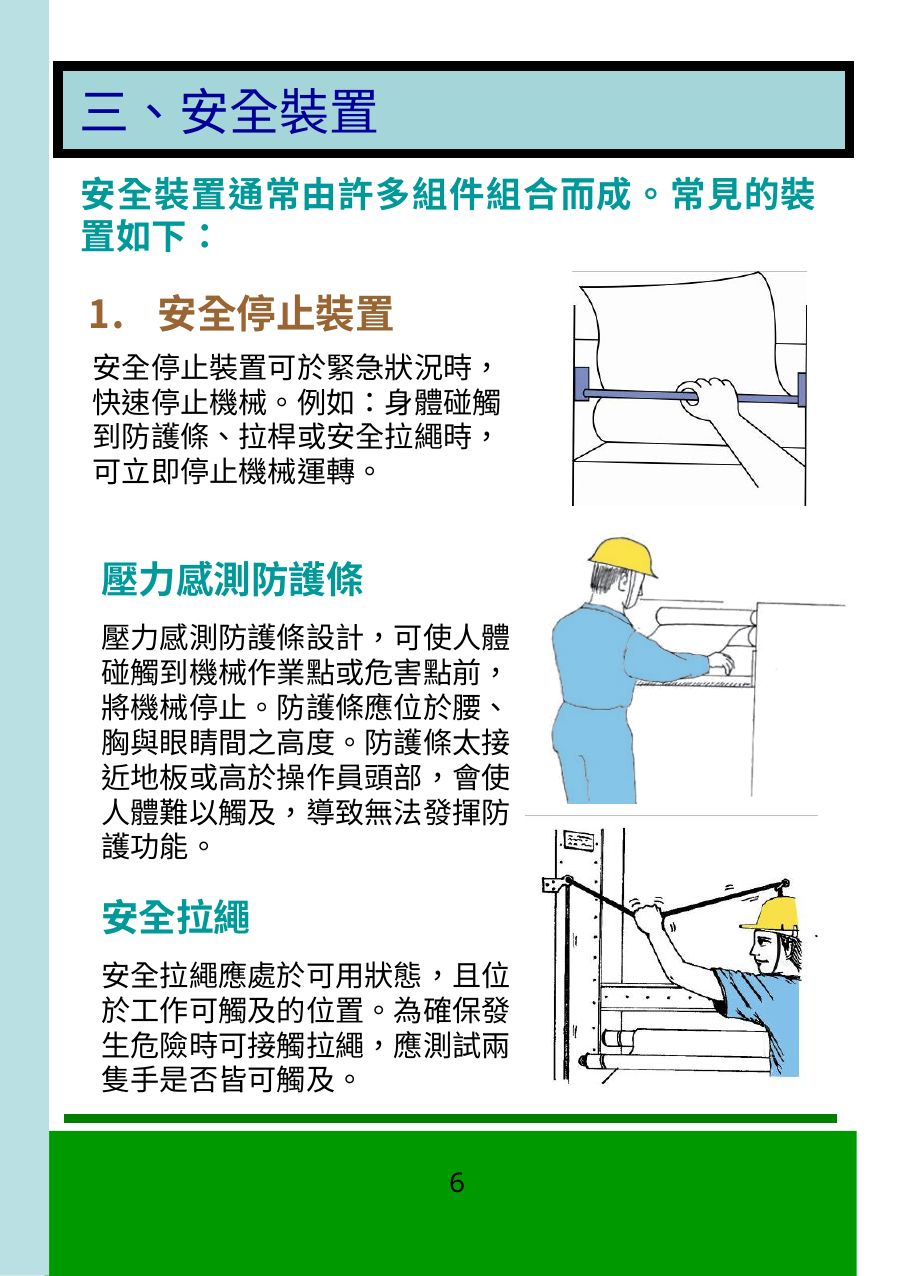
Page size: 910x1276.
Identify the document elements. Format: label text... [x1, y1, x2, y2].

text_box 壓力感測防護條 壓力感測防護條設計，可使人體碰觸到機械作業點或危害點前，將機械停止。防護條應位於腰、胸與眼睛間之高度。防護條太接近地板或高於操作員頭部，會使人體難以觸及，導致無法發揮防護功能。 [85, 548, 538, 872]
text_box [0, 0, 50, 1276]
text_box 安全裝置通常由許多組件組合而成。常見的裝置如下： [65, 163, 833, 265]
picture [572, 271, 807, 506]
text_box 6 [422, 1157, 493, 1207]
text_box 1. 安全停止裝置 [73, 280, 513, 344]
picture [549, 532, 851, 804]
text_box 安全拉繩 安全拉繩應處於可用狀態，且位於工作可觸及的位置。為確保發生危險時可接觸拉繩，應測試兩隻手是否皆可觸及。 [85, 885, 538, 1105]
text_box 安全停止裝置可於緊急狀況時，快速停止機械。例如：身體碰觸到防護條、拉桿或安全拉繩時，可立即停止機械運轉。 [76, 341, 529, 497]
picture [525, 815, 818, 1100]
text_box 三、安全裝置 [63, 72, 396, 149]
